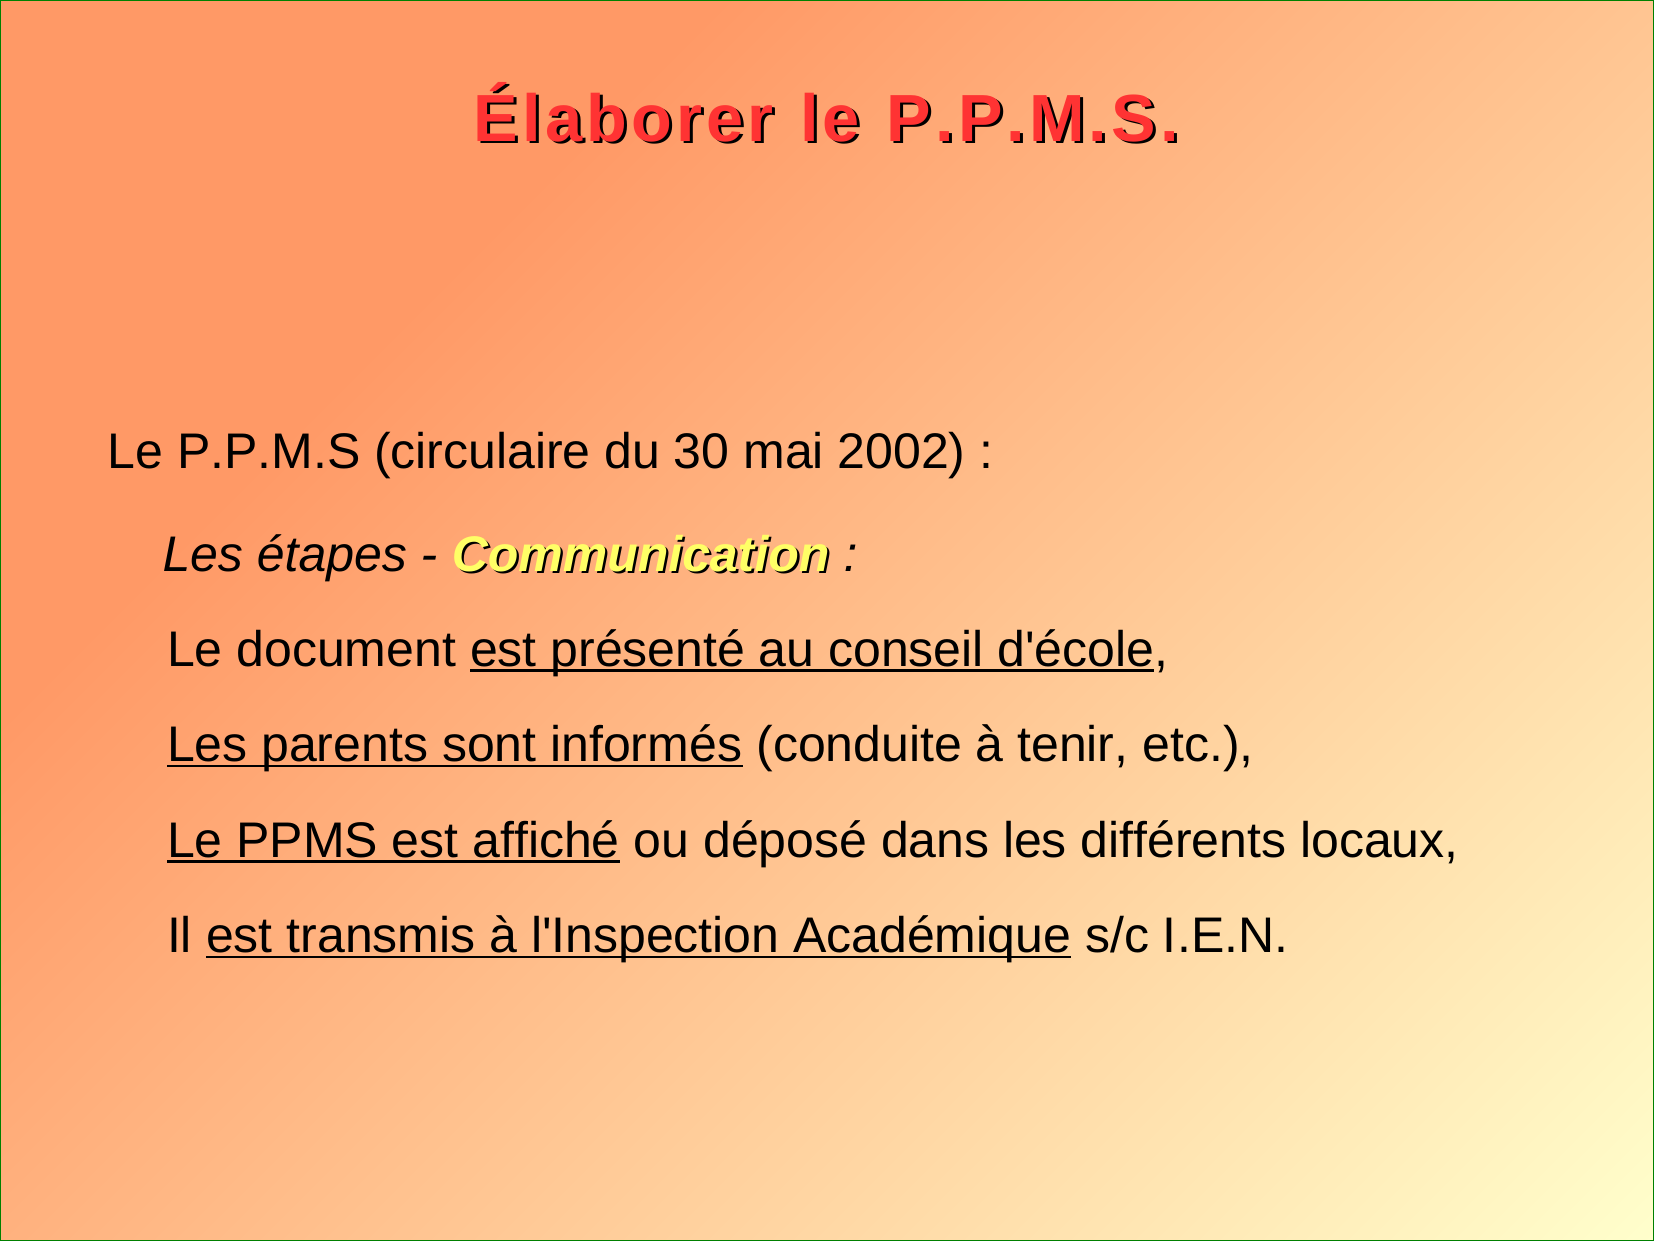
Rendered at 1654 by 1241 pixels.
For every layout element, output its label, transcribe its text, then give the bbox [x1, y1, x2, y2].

text_box Le P.P.M.S (circulaire du 30 mai 2002) : Les étapes - Communication : Le document est présenté au conseil d'école, Les parents sont informés (conduite à tenir, etc.), Le PPMS est affiché ou déposé dans les différents locaux, Il est transmis à l'Inspection Académique s/c I.E.N. [88, 253, 1536, 1217]
text_box [0, 0, 1654, 1241]
title Élaborer le P.P.M.S. [120, 29, 1533, 207]
